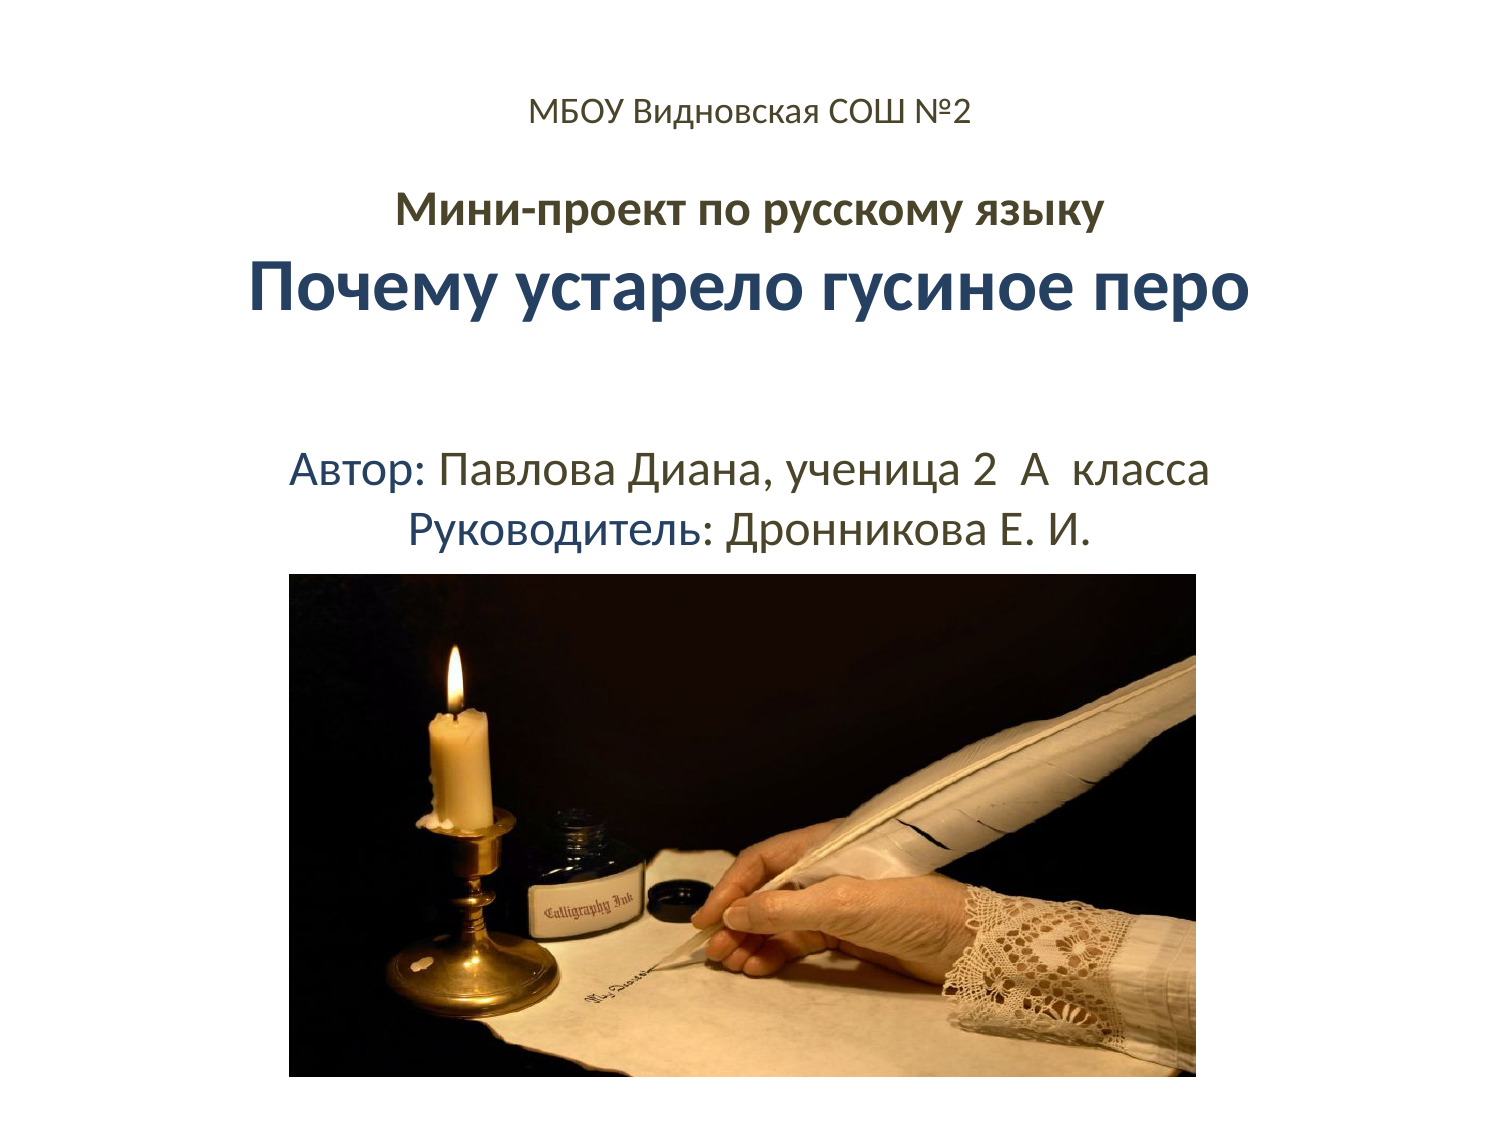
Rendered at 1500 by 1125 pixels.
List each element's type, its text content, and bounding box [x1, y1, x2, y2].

title МБОУ Видновская СОШ №2 Мини-проект по русскому языку Почему устарело гусиное перо Автор: Павлова Диана, ученица 2 А класса Руководитель: Дронникова Е. И. [75, 78, 1425, 233]
picture [289, 574, 1196, 1077]
